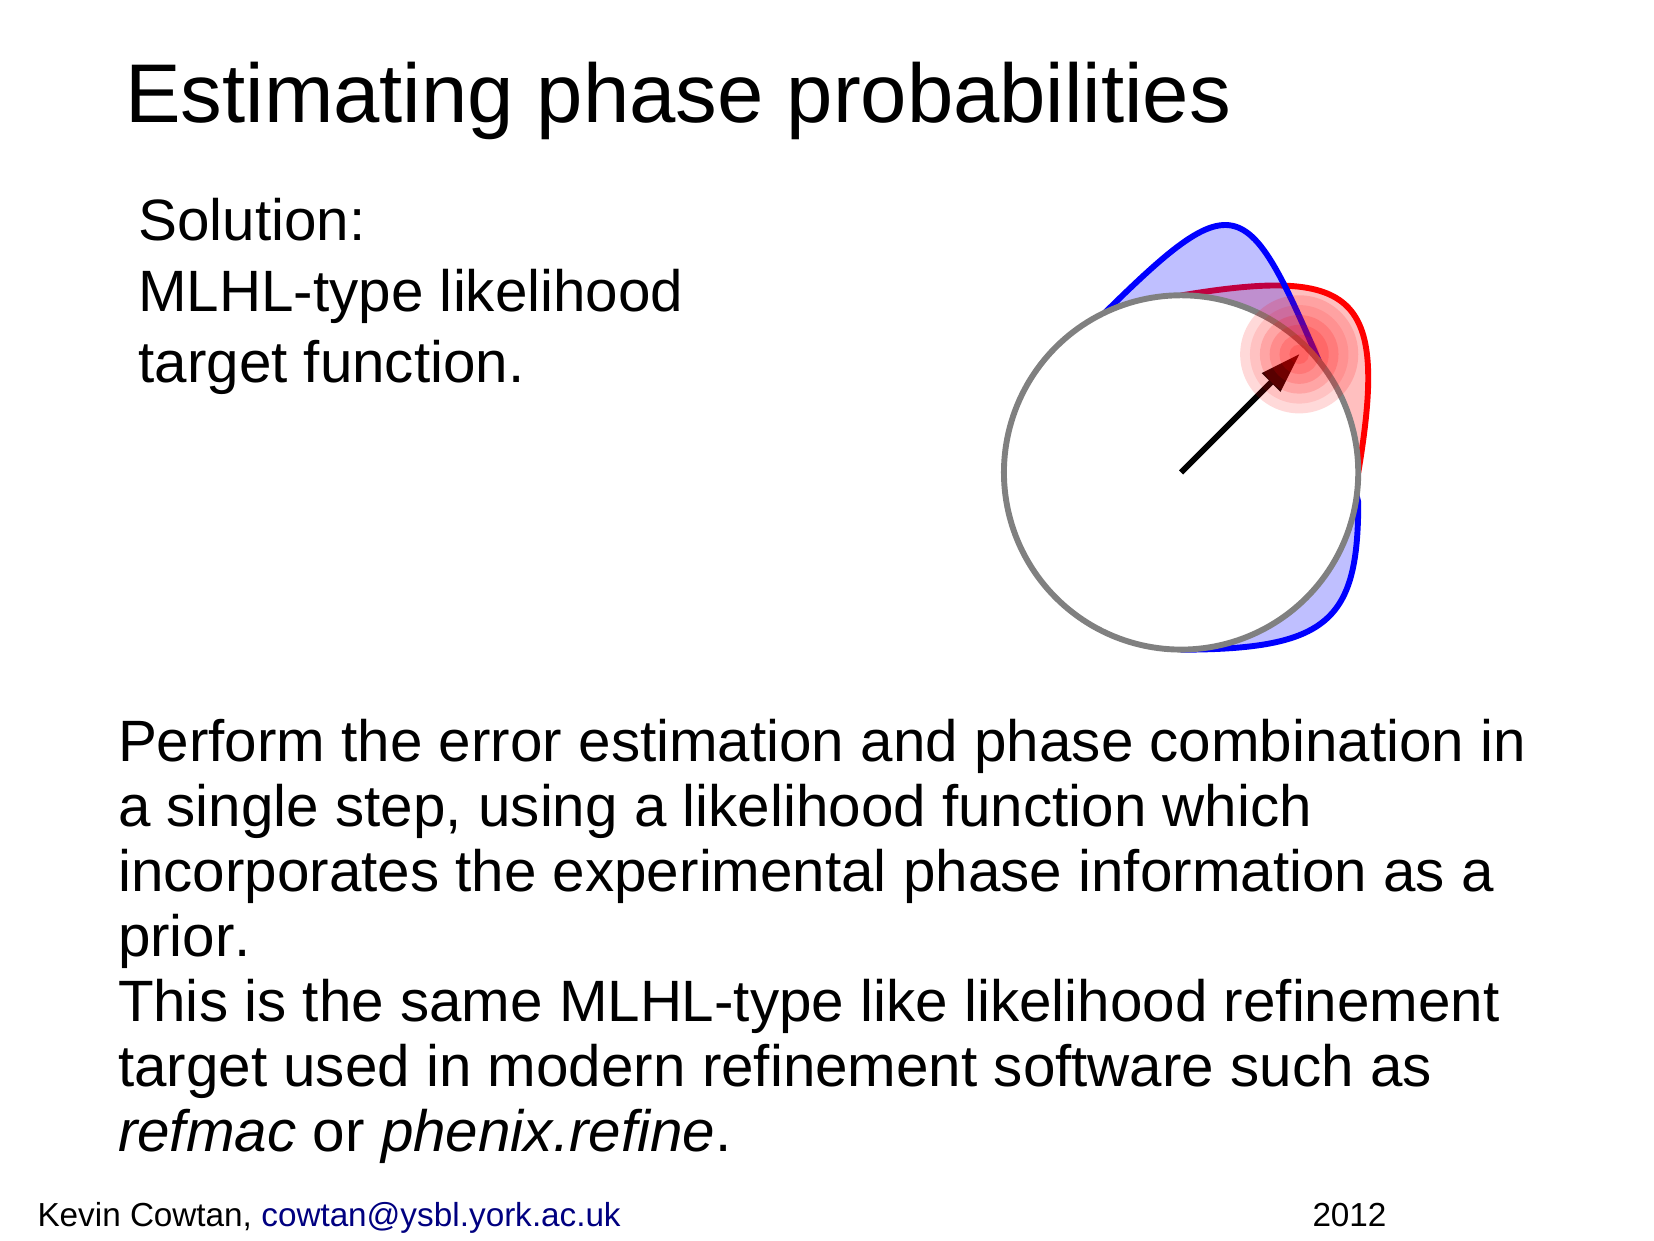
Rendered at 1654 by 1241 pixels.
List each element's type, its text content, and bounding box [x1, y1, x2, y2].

list Solution: MLHL-type likelihood target function. [121, 187, 1533, 708]
text_box Perform the error estimation and phase combination in a single step, using a likelihood function which incorporates the experimental phase information as a prior. This is the same MLHL-type like likelihood refinement target used in modern refinement software such as refmac or phenix.refine. [118, 708, 1536, 1164]
title Estimating phase probabilities [125, 37, 1538, 151]
text_box [1003, 295, 1359, 650]
